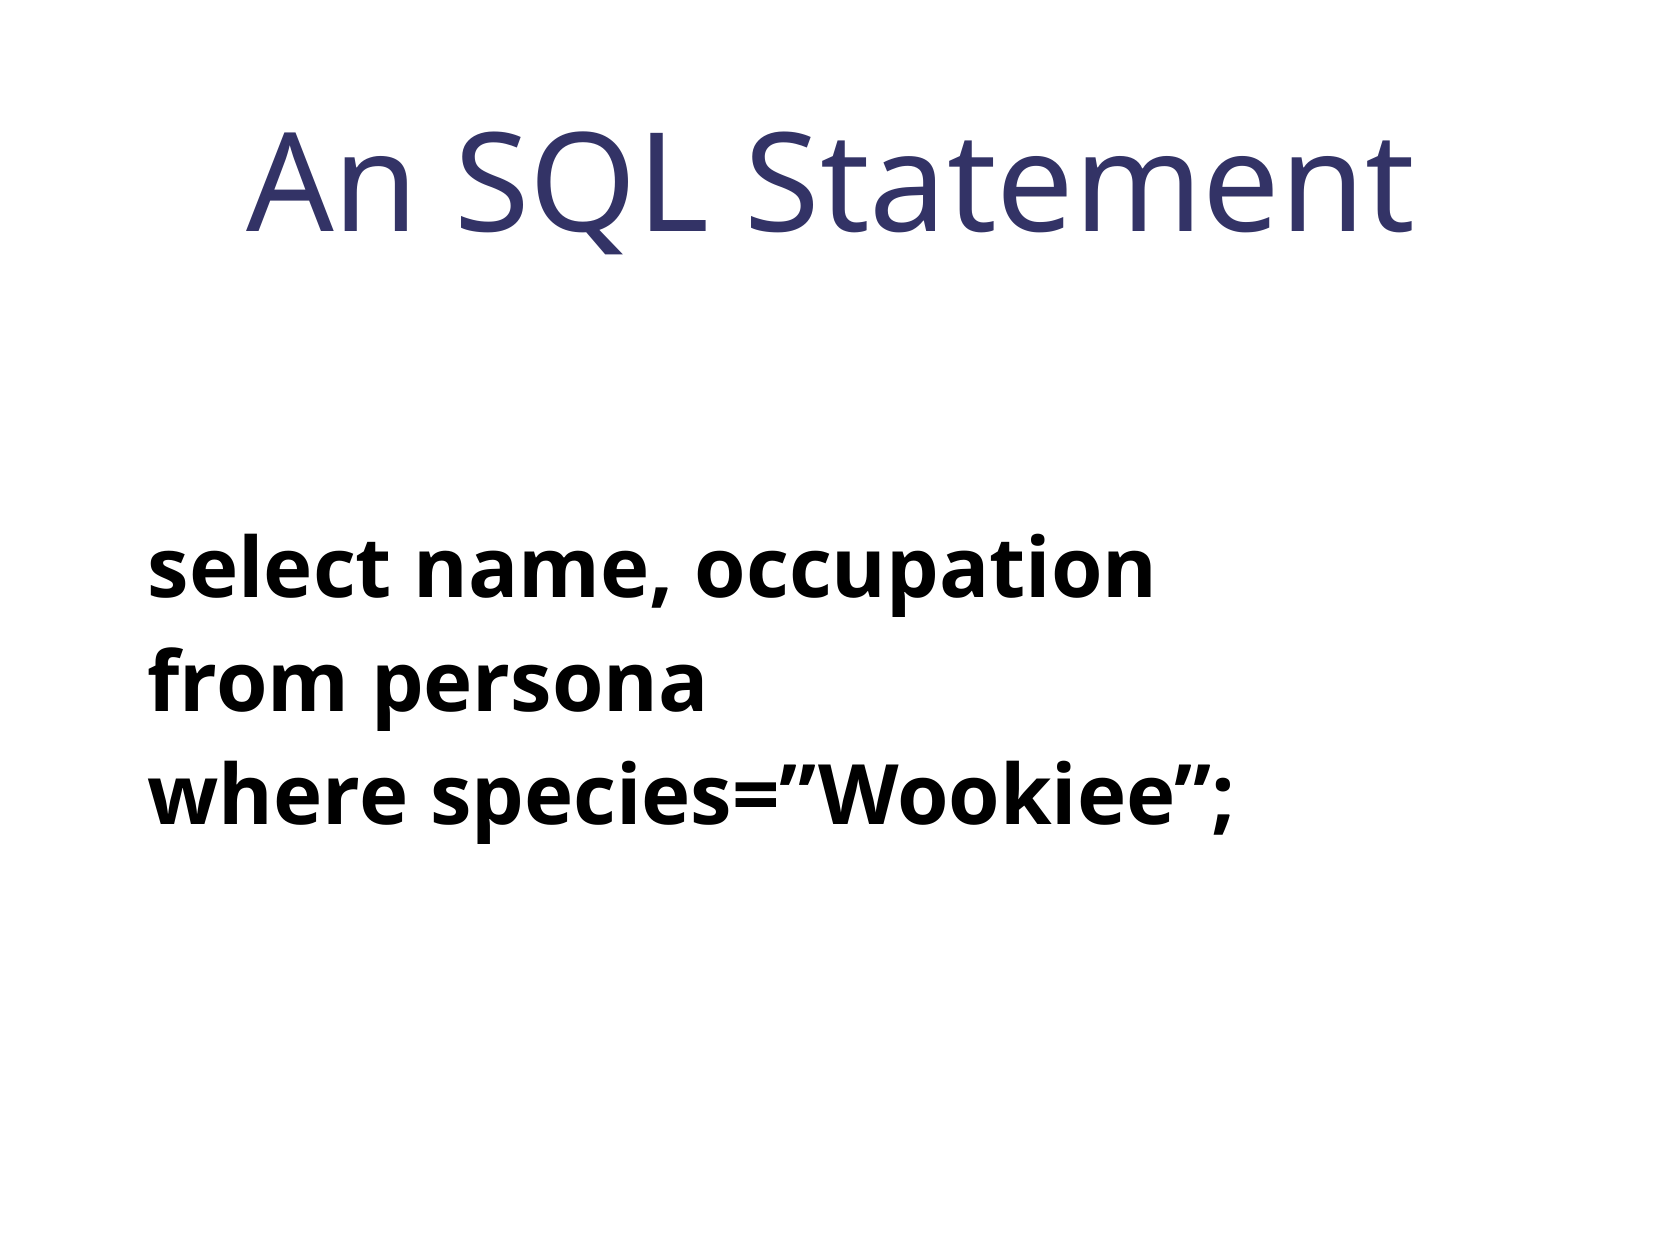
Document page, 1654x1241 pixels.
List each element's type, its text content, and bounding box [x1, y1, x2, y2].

subtitle select name, occupation from persona where species=”Wookiee”; [147, 354, 1561, 1004]
title An SQL Statement [86, 75, 1576, 283]
